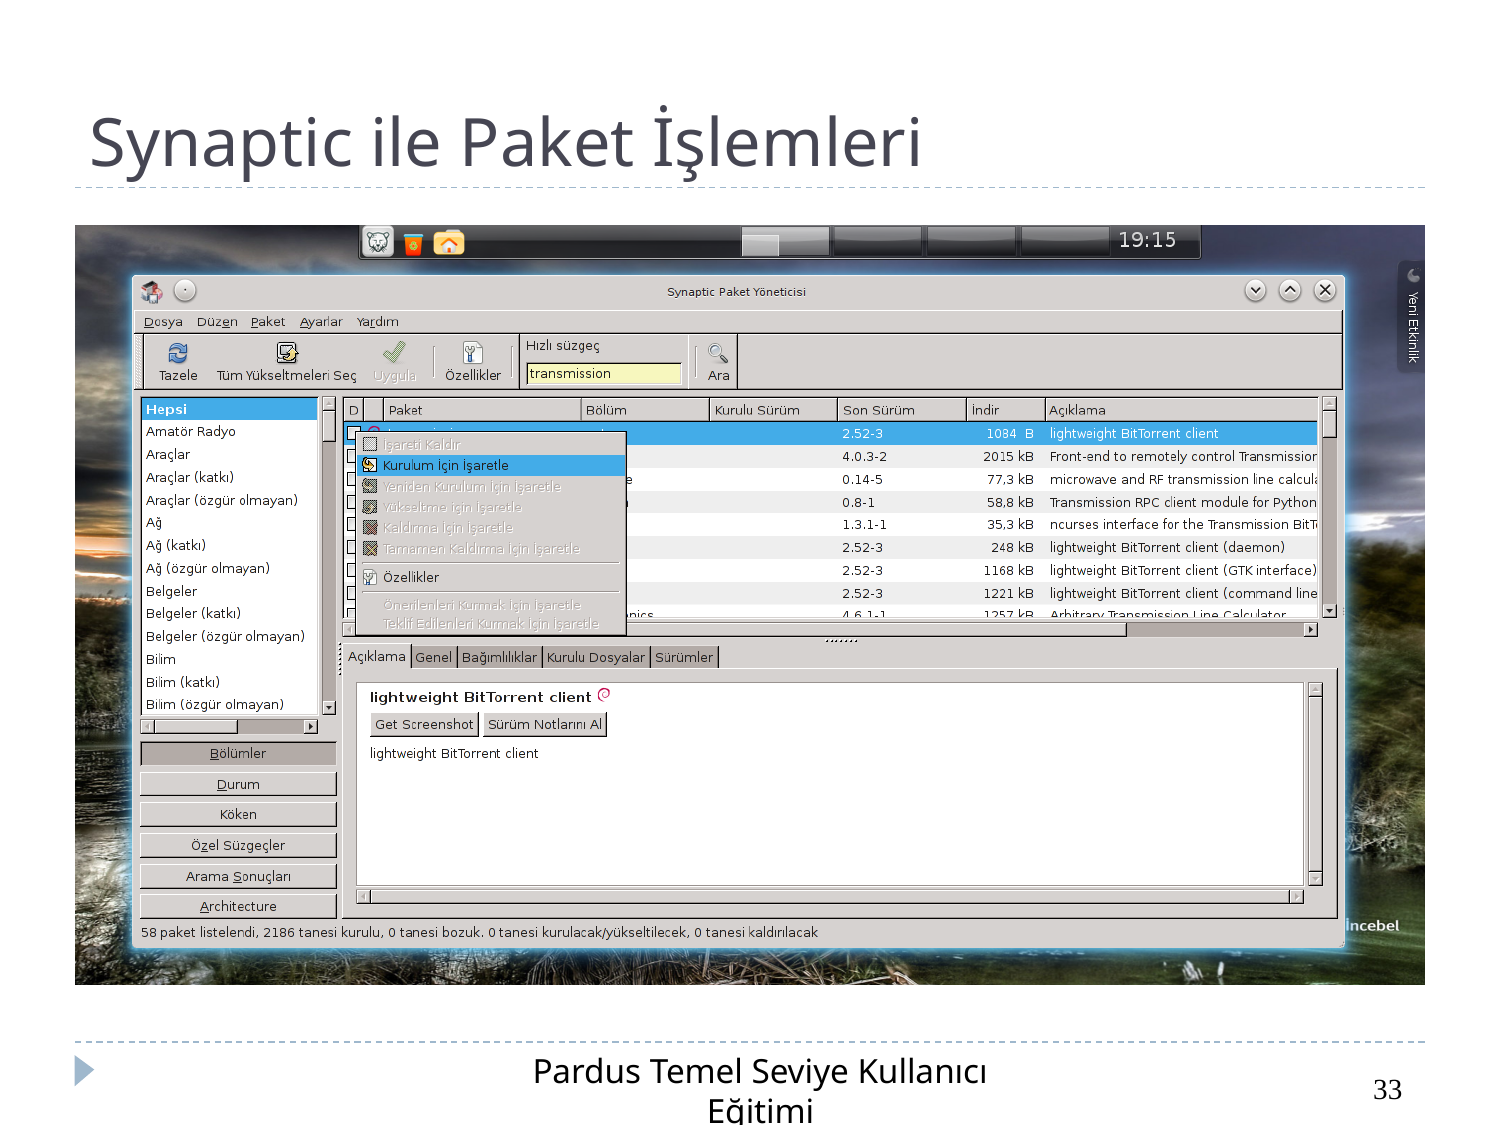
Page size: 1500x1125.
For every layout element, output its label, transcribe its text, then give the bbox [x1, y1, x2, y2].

title Synaptic ile Paket İşlemleri [75, 24, 1425, 188]
picture [75, 225, 1425, 985]
